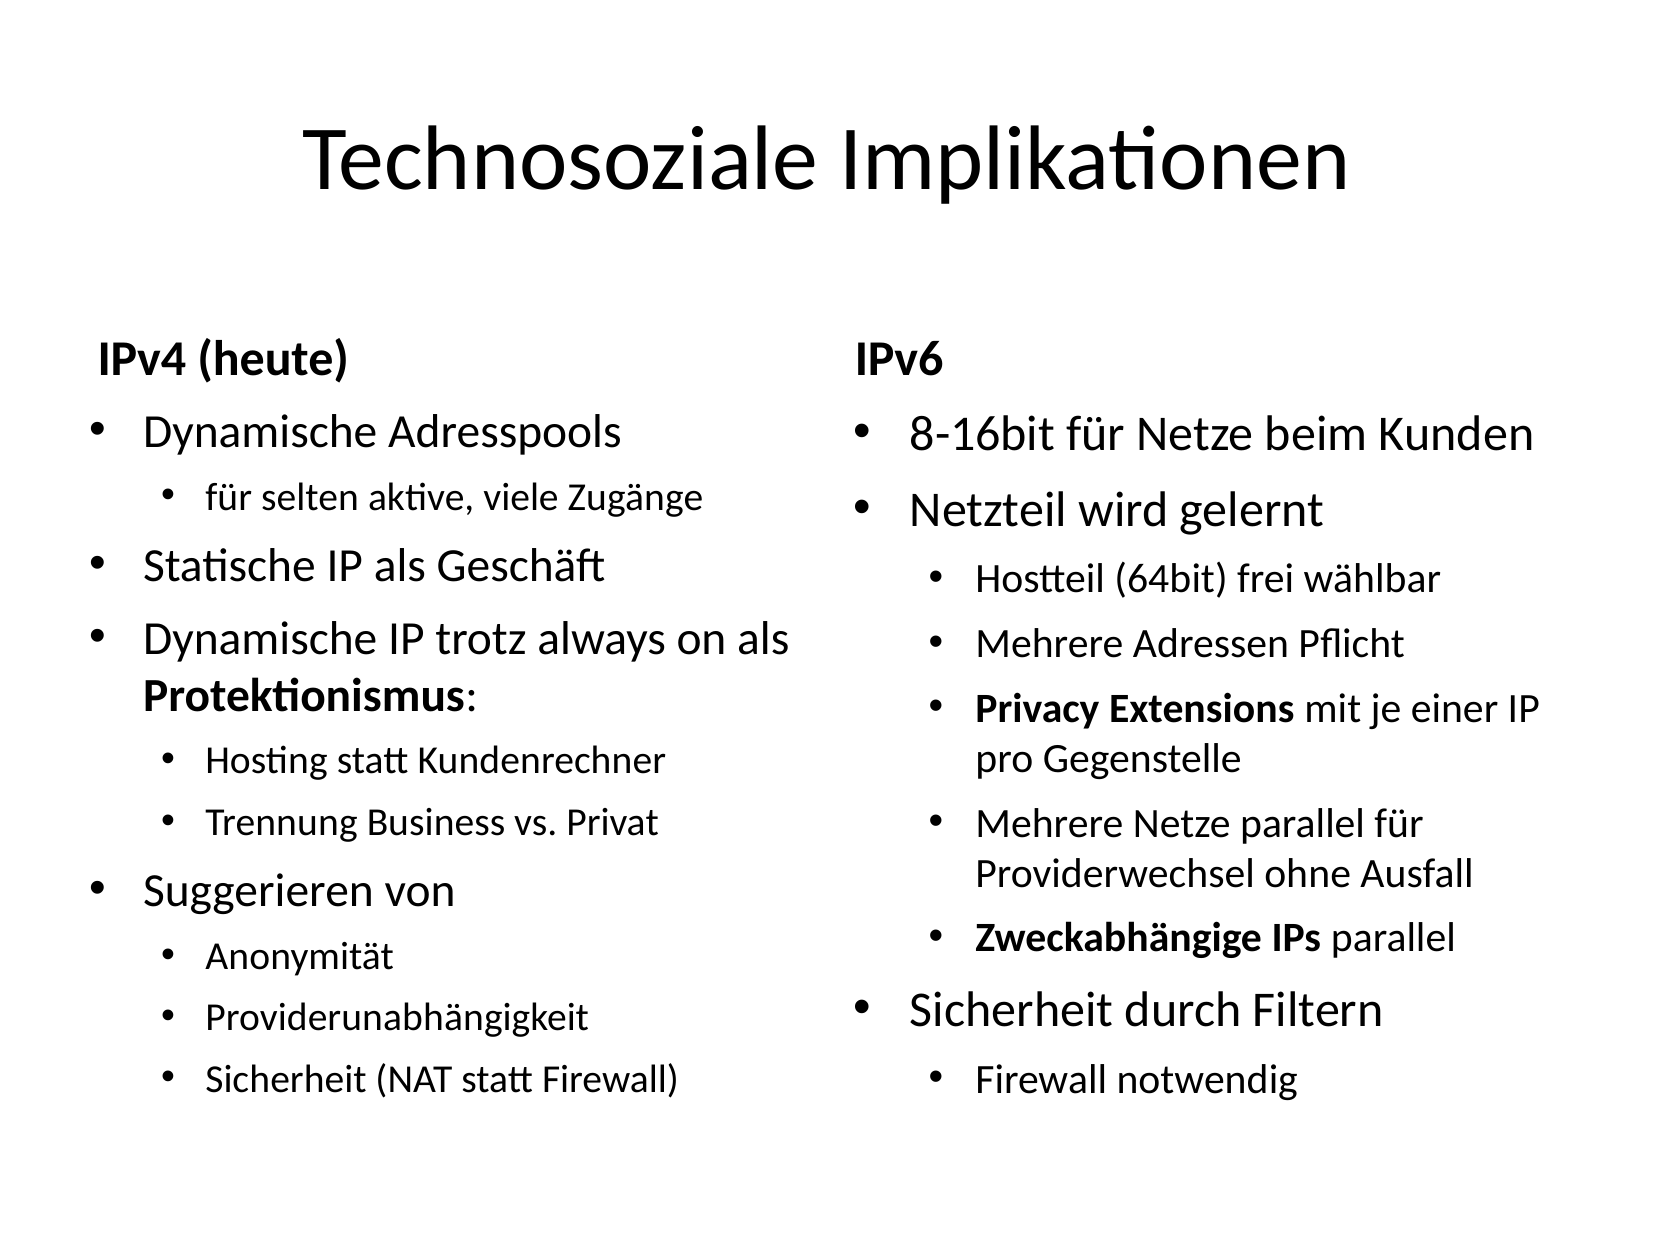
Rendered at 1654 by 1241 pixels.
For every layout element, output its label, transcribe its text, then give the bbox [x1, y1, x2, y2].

list 8-16bit für Netze beim Kunden Netzteil wird gelernt Hostteil (64bit) frei wählbar Mehrere Adressen Pflicht Privacy Extensions mit je einer IP pro Gegenstelle Mehrere Netze parallel für Providerwechsel ohne Ausfall Zweckabhängige IPs parallel Sicherheit durch Filtern Firewall notwendig [838, 392, 1571, 1146]
list IPv6 [839, 277, 1571, 392]
list Dynamische Adresspools für selten aktive, viele Zugänge Statische IP als Geschäft Dynamische IP trotz always on als Protektionismus: Hosting statt Kundenrechner Trennung Business vs. Privat Suggerieren von Anonymität Providerunabhängigkeit Sicherheit (NAT statt Firewall) [75, 392, 815, 1111]
title Technosoziale Implikationen [82, 49, 1571, 257]
list IPv4 (heute) [82, 277, 814, 392]
